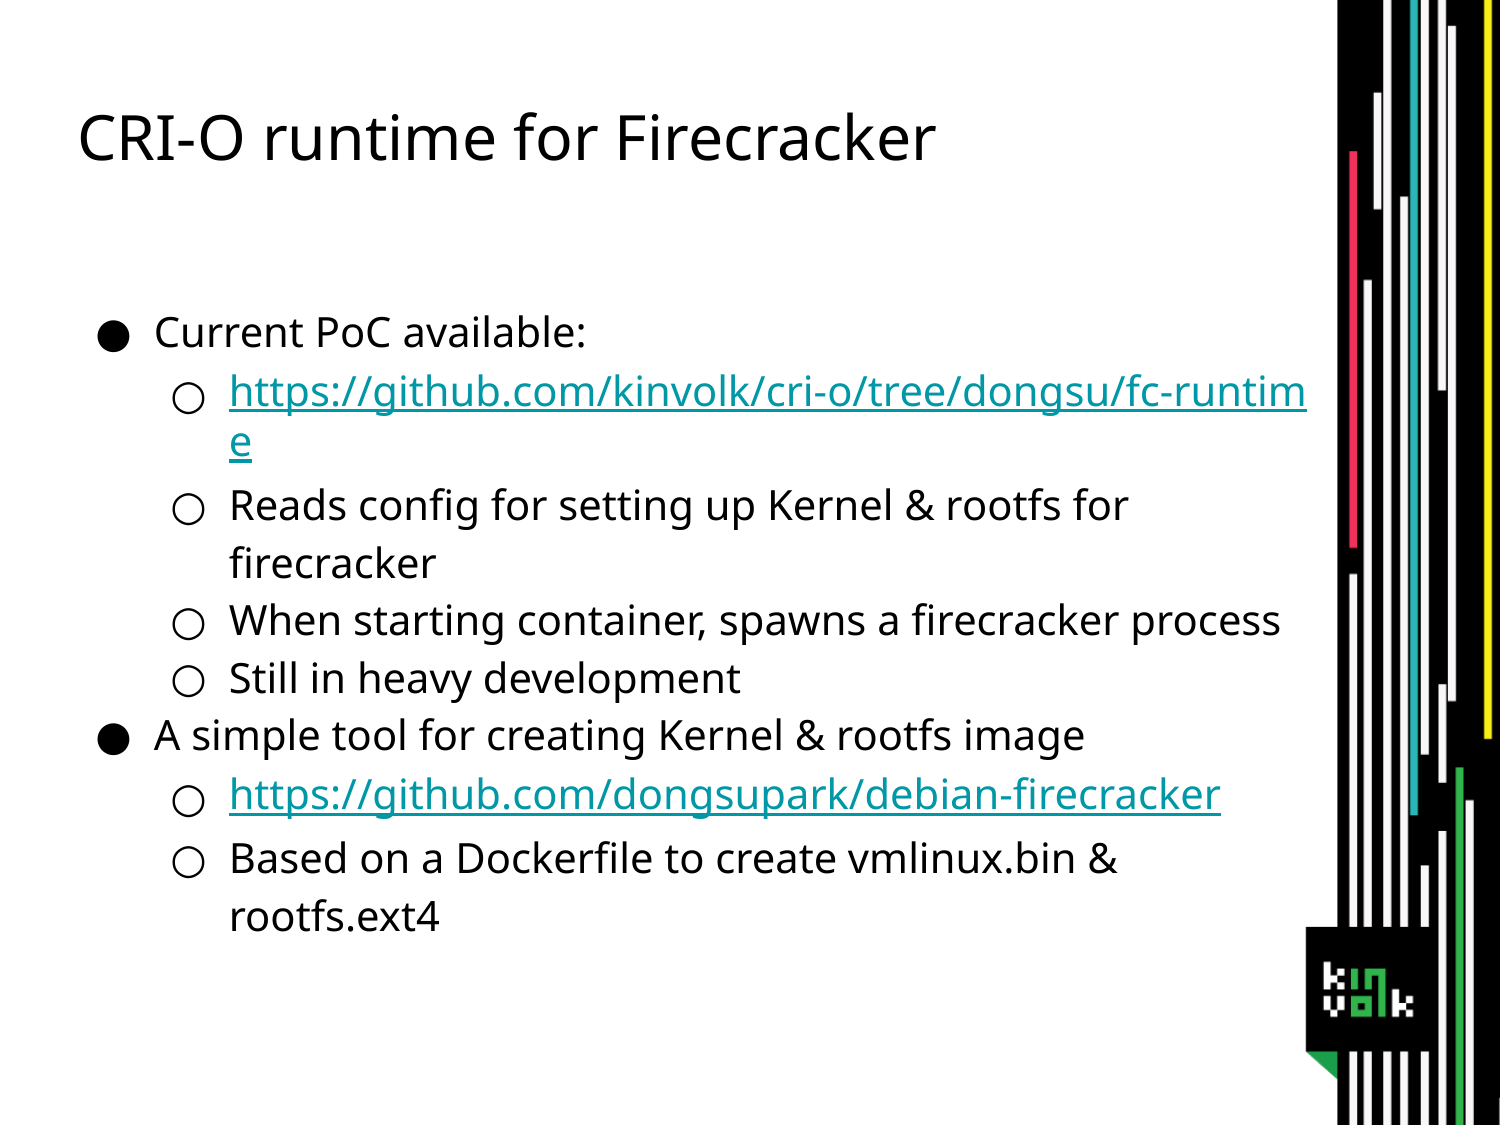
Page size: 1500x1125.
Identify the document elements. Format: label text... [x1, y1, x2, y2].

title CRI-O runtime for Firecracker [62, 83, 1333, 209]
list Current PoC available: https://github.com/kinvolk/cri-o/tree/dongsu/fc-runtime Reads config for setting up Kernel & rootfs for firecracker When starting container, spawns a firecracker process Still in heavy development A simple tool for creating Kernel & rootfs image https://github.com/dongsupark/debian-firecracker Based on a Dockerfile to create vmlinux.bin & rootfs.ext4 [63, 283, 1335, 1031]
picture [0, 0, 1500, 1125]
